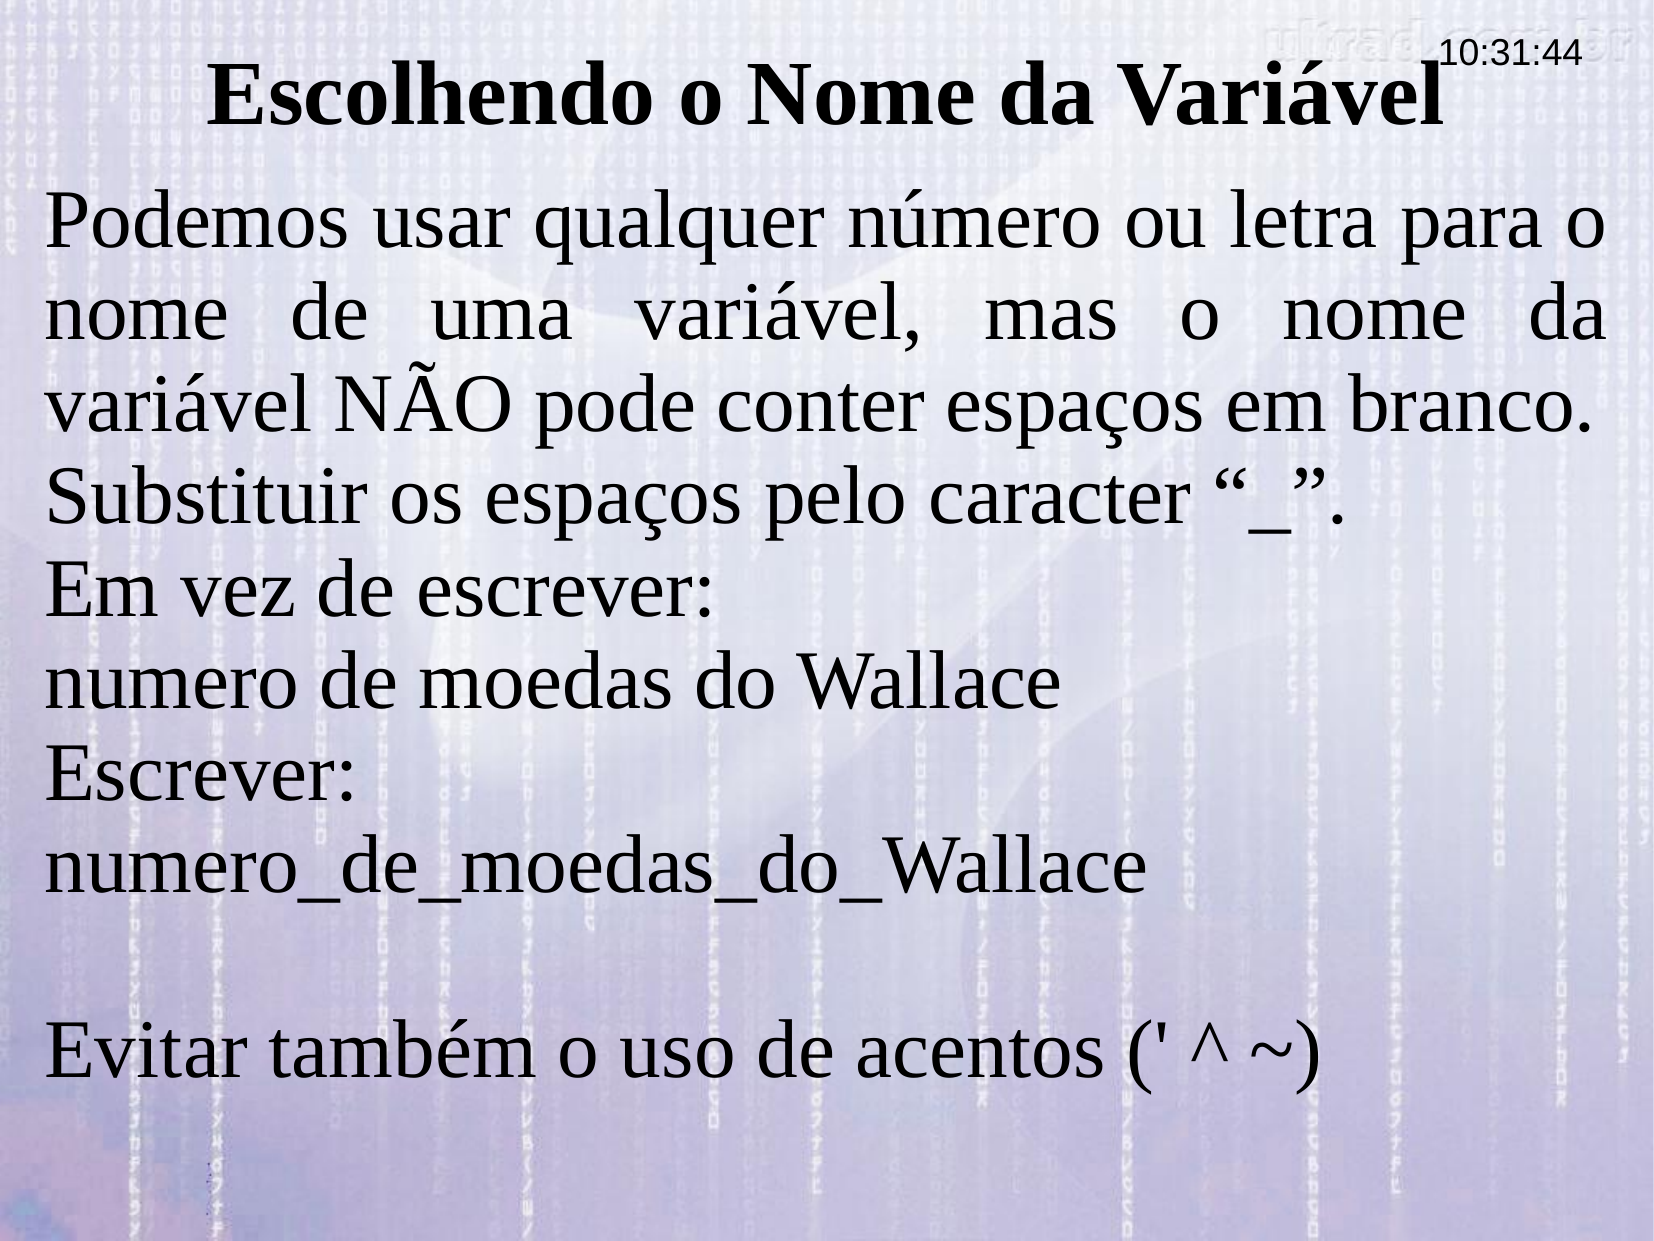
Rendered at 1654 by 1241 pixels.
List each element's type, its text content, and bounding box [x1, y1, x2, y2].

text_box Escolhendo o Nome da Variável [29, 35, 1625, 171]
text_box 11:21:03 [1423, 23, 1631, 94]
text_box Podemos usar qualquer número ou letra para o nome de uma variável, mas o nome da variável NÃO pode conter espaços em branco. Substituir os espaços pelo caracter “_”. Em vez de escrever: numero de moedas do Wallace Escrever: numero_de_moedas_do_Wallace Evitar também o uso de acentos (' ^ ~) [29, 171, 1625, 1186]
picture [0, 0, 1654, 1241]
